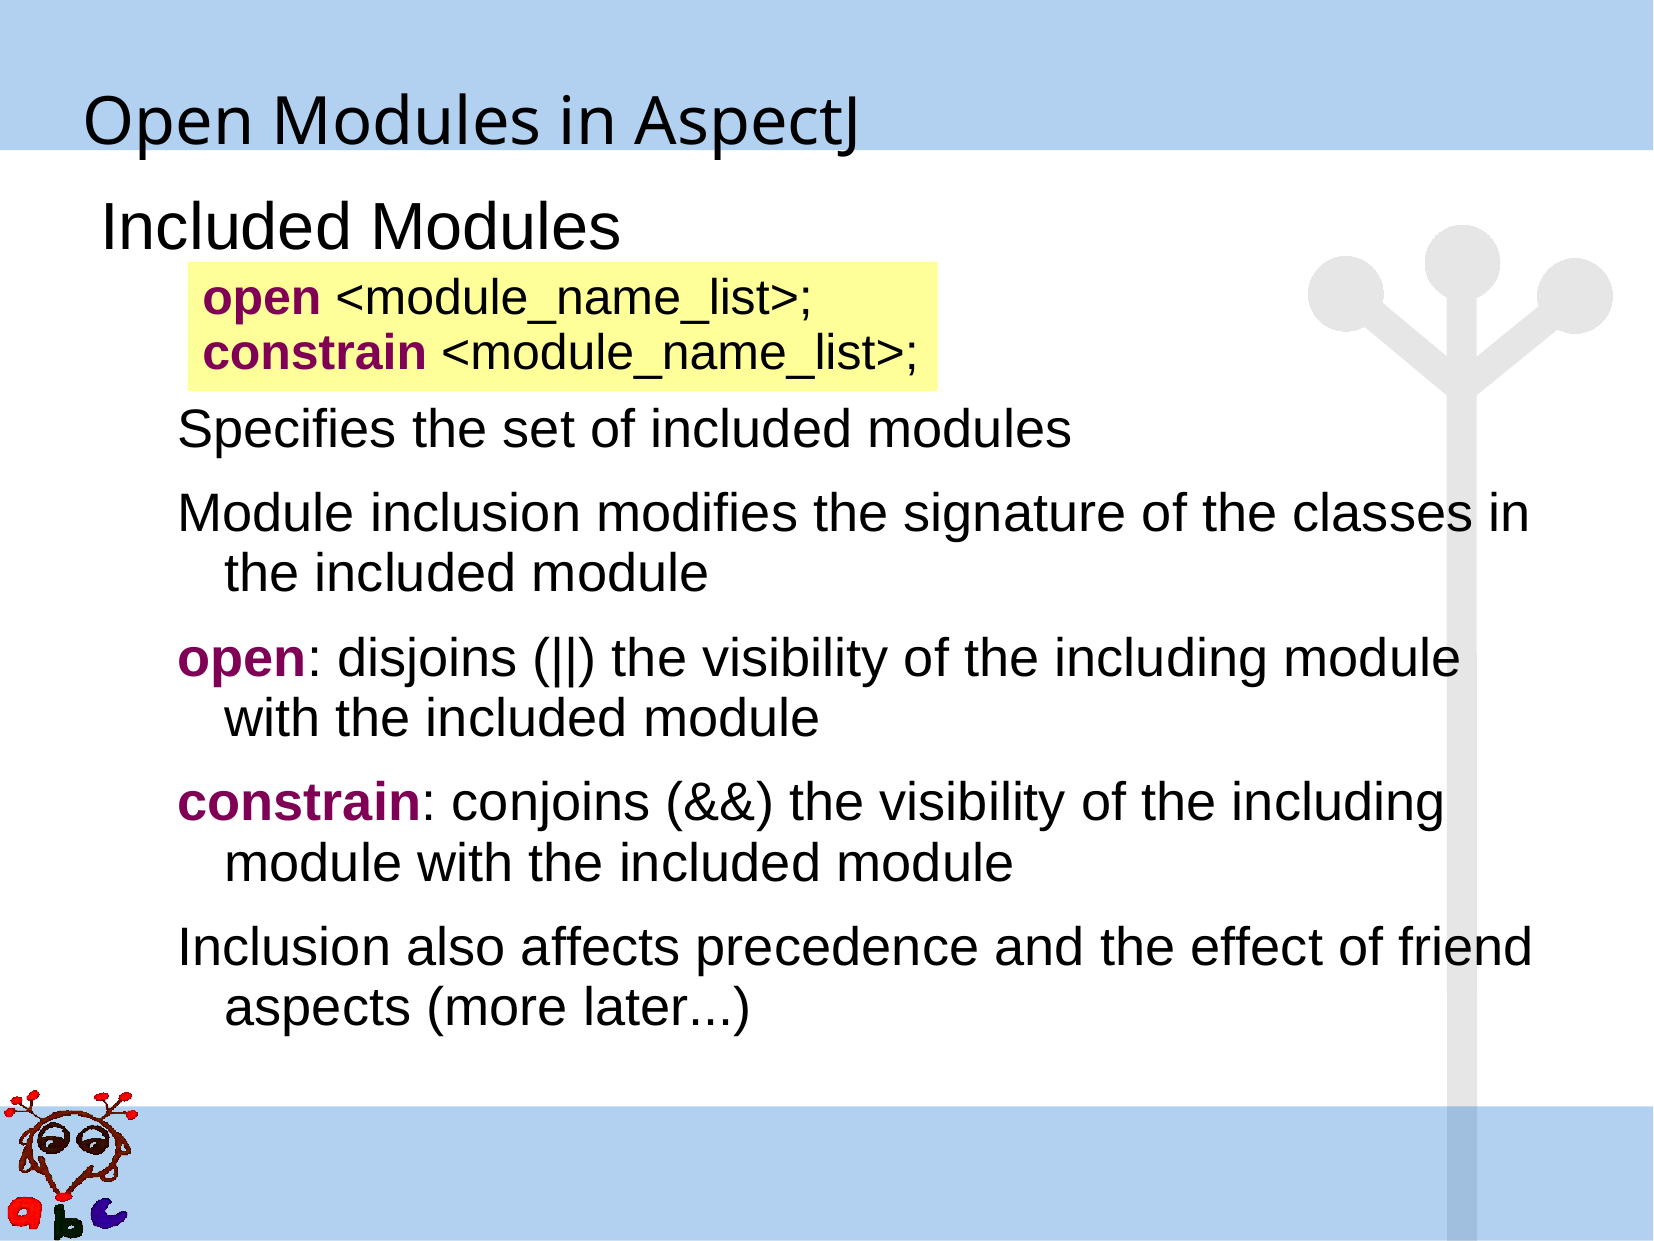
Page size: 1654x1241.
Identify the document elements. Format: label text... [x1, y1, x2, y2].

title Open Modules in AspectJ [82, 49, 1576, 188]
picture [0, 1088, 139, 1241]
list Included Modules Specifies the set of included modules Module inclusion modifies the signature of the classes in the included module open: disjoins (||) the visibility of the including module with the included module constrain: conjoins (&&) the visibility of the including module with the included module Inclusion also affects precedence and the effect of friend aspects (more later...) [82, 189, 1571, 1041]
